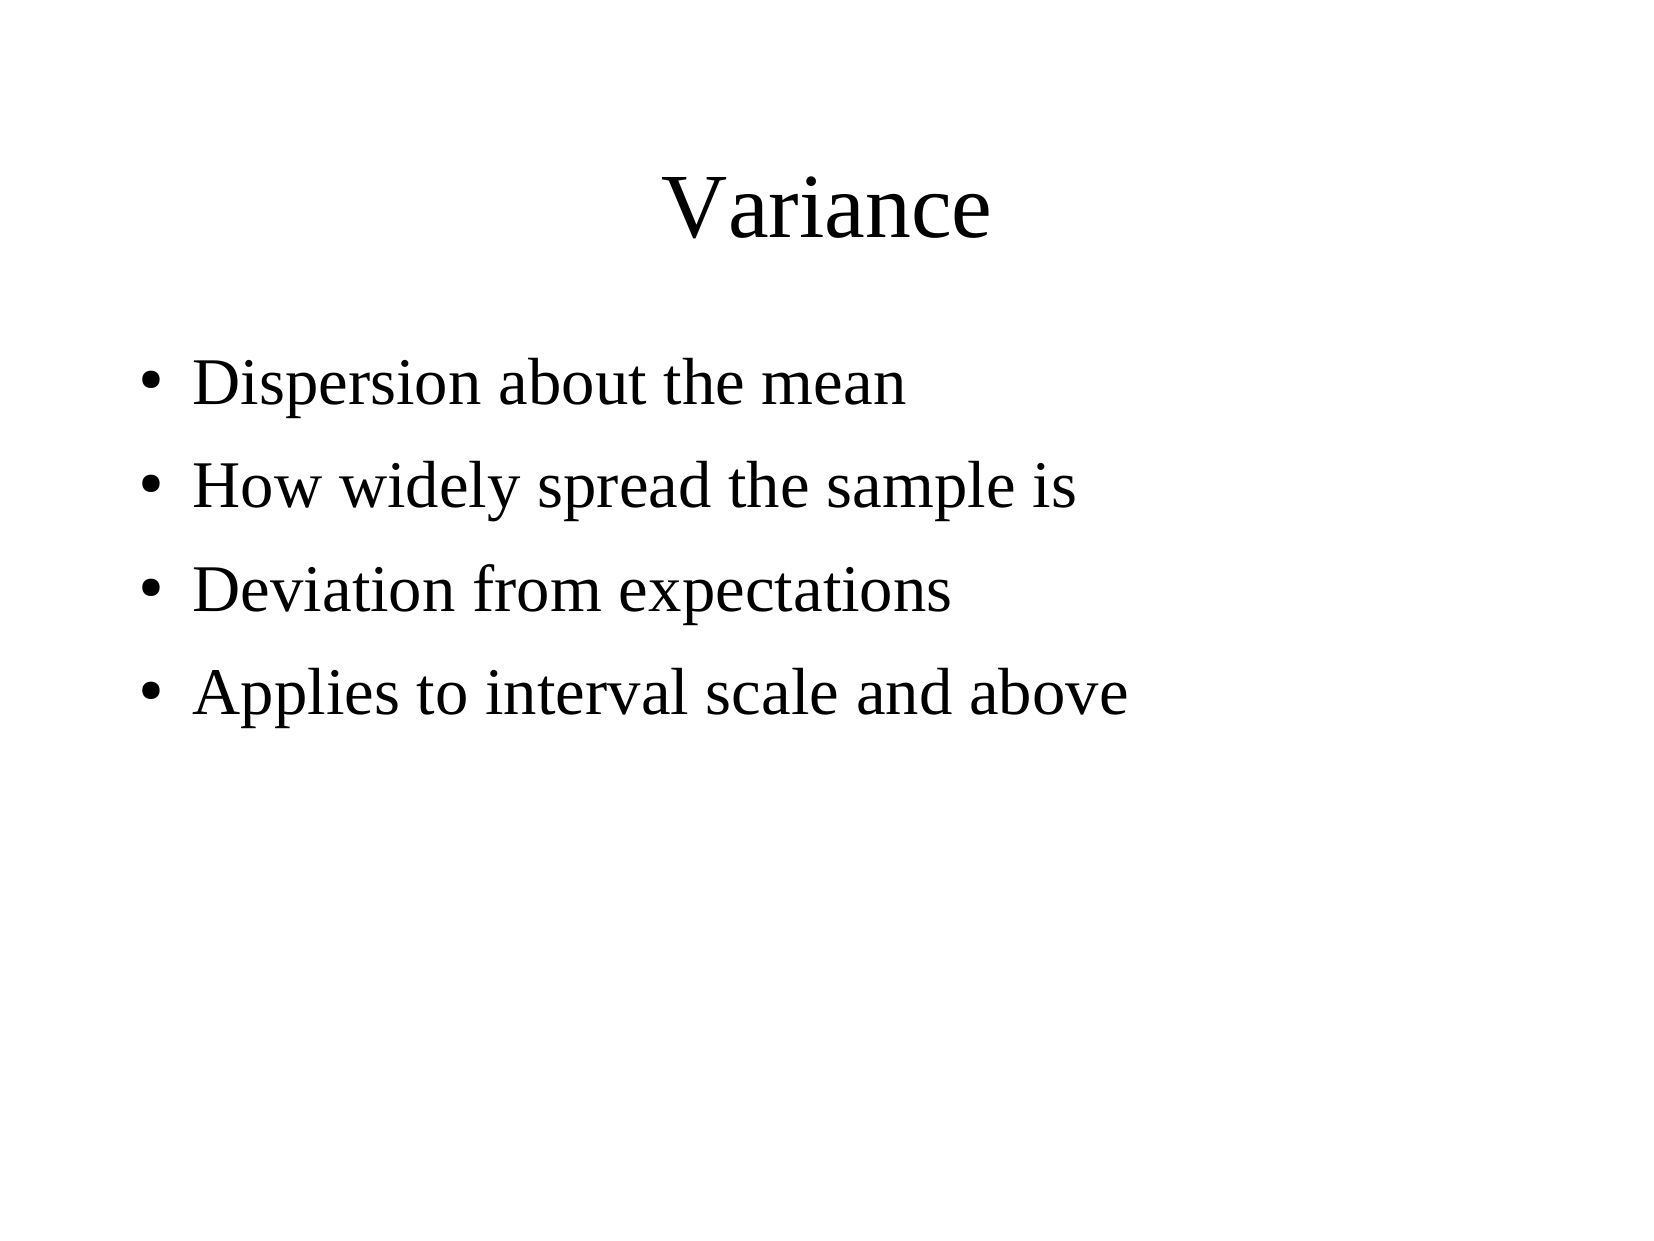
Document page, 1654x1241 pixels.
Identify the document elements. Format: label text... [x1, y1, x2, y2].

list Dispersion about the mean How widely spread the sample is Deviation from expectations Applies to interval scale and above [121, 344, 1534, 1127]
title Variance [121, 102, 1534, 311]
